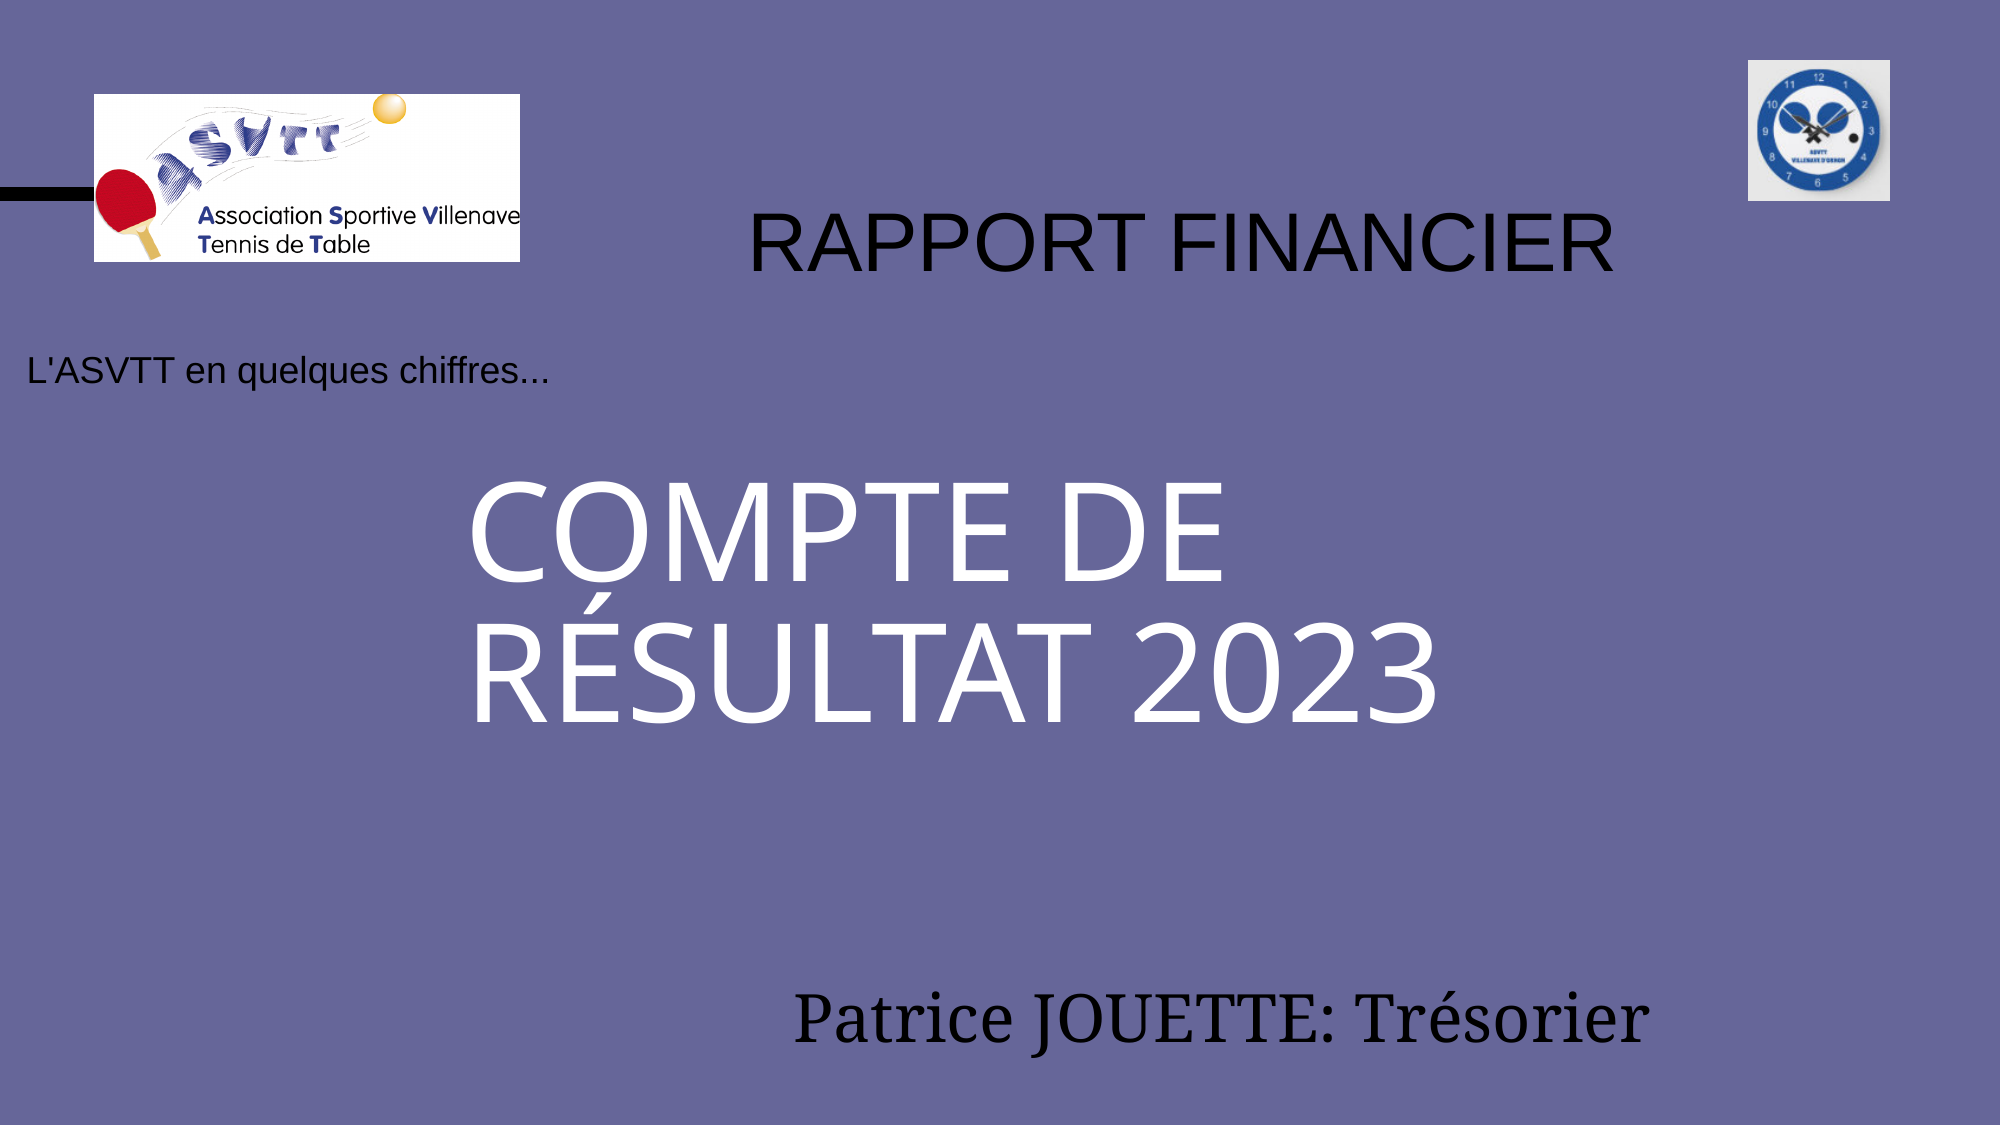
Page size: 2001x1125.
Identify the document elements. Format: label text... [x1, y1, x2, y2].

text_box L'ASVTT en quelques chiffres... [11, 342, 674, 442]
text_box RAPPORT FINANCIER [732, 188, 1642, 319]
text_box Patrice JOUETTE: Trésorier [484, 968, 1961, 1063]
picture [1748, 60, 1890, 201]
picture [94, 94, 520, 262]
title COMPTE DE RÉSULTAT 2023 [450, 462, 1725, 733]
